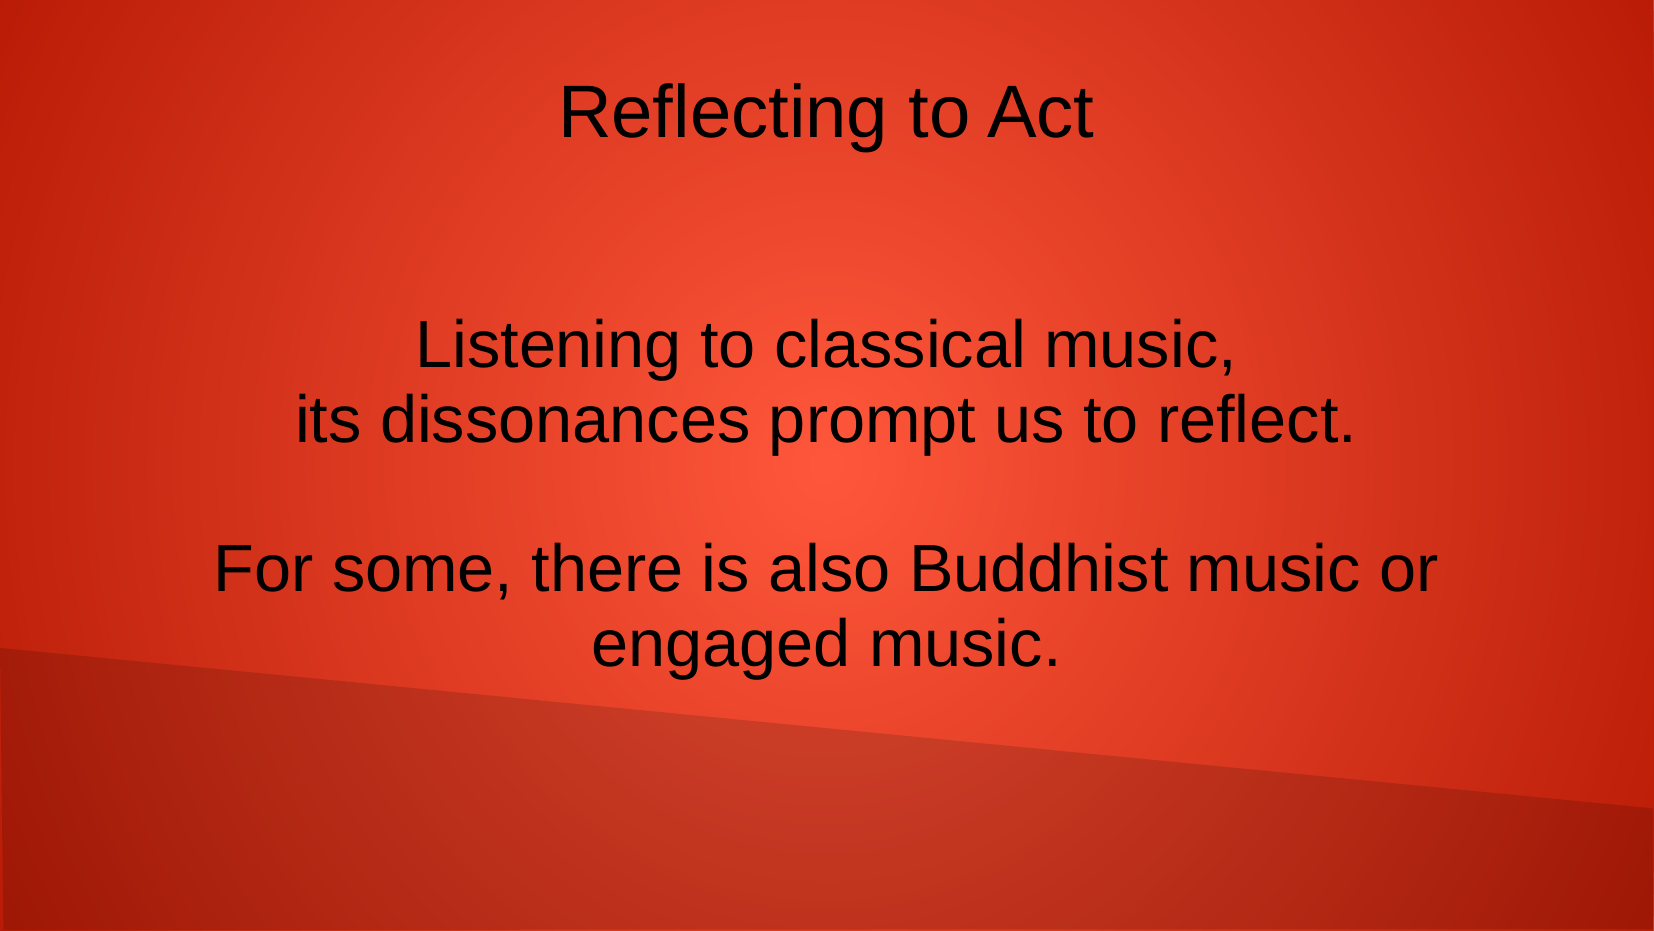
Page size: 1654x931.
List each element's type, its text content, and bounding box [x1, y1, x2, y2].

title Reflecting to Act [82, 35, 1571, 189]
subtitle Listening to classical music, its dissonances prompt us to reflect. For some, there is also Buddhist music or engaged music. [82, 224, 1571, 764]
